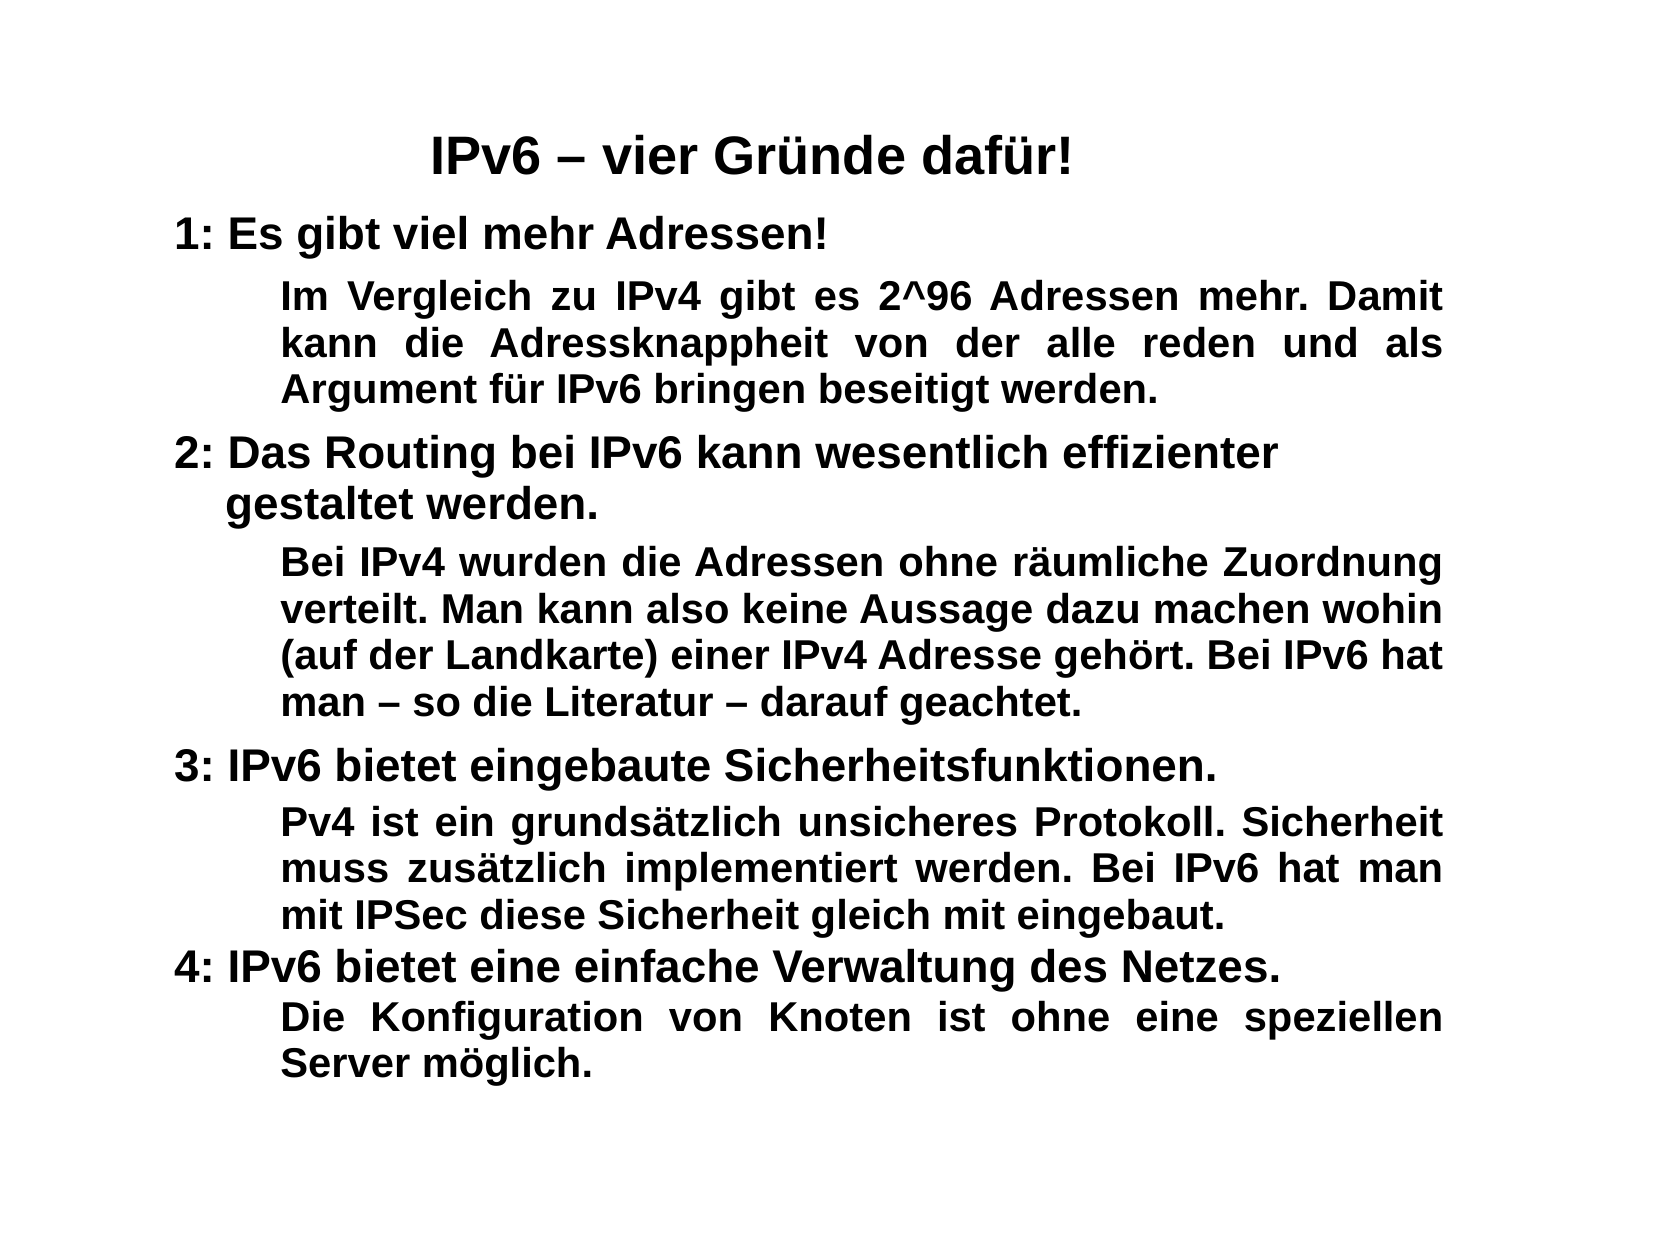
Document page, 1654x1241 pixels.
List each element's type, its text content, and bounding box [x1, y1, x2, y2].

text_box IPv6 – vier Gründe dafür! [354, 118, 1152, 194]
text_box 2: Das Routing bei IPv6 kann wesentlich effizienter gestaltet werden. [159, 419, 1489, 537]
text_box 4: IPv6 bietet eine einfache Verwaltung des Netzes. [159, 933, 1489, 1022]
text_box 3: IPv6 bietet eingebaute Sicherheitsfunktionen. [159, 732, 1489, 821]
text_box 1: Es gibt viel mehr Adressen! [159, 200, 957, 290]
text_box Bei IPv4 wurden die Adressen ohne räumliche Zuordnung verteilt. Man kann also keine Aussage dazu machen wohin (auf der Landkarte) einer IPv4 Adresse gehört. Bei IPv6 hat man – so die Literatur – darauf geachtet. [265, 531, 1459, 732]
text_box Die Konfiguration von Knoten ist ohne eine speziellen Server möglich. [265, 986, 1459, 1095]
text_box Pv4 ist ein grundsätzlich unsicheres Protokoll. Sicherheit muss zusätzlich implementiert werden. Bei IPv6 hat man mit IPSec diese Sicherheit gleich mit eingebaut. [265, 791, 1459, 933]
text_box Im Vergleich zu IPv4 gibt es 2^96 Adressen mehr. Damit kann die Adressknappheit von der alle reden und als Argument für IPv6 bringen beseitigt werden. [265, 265, 1459, 419]
